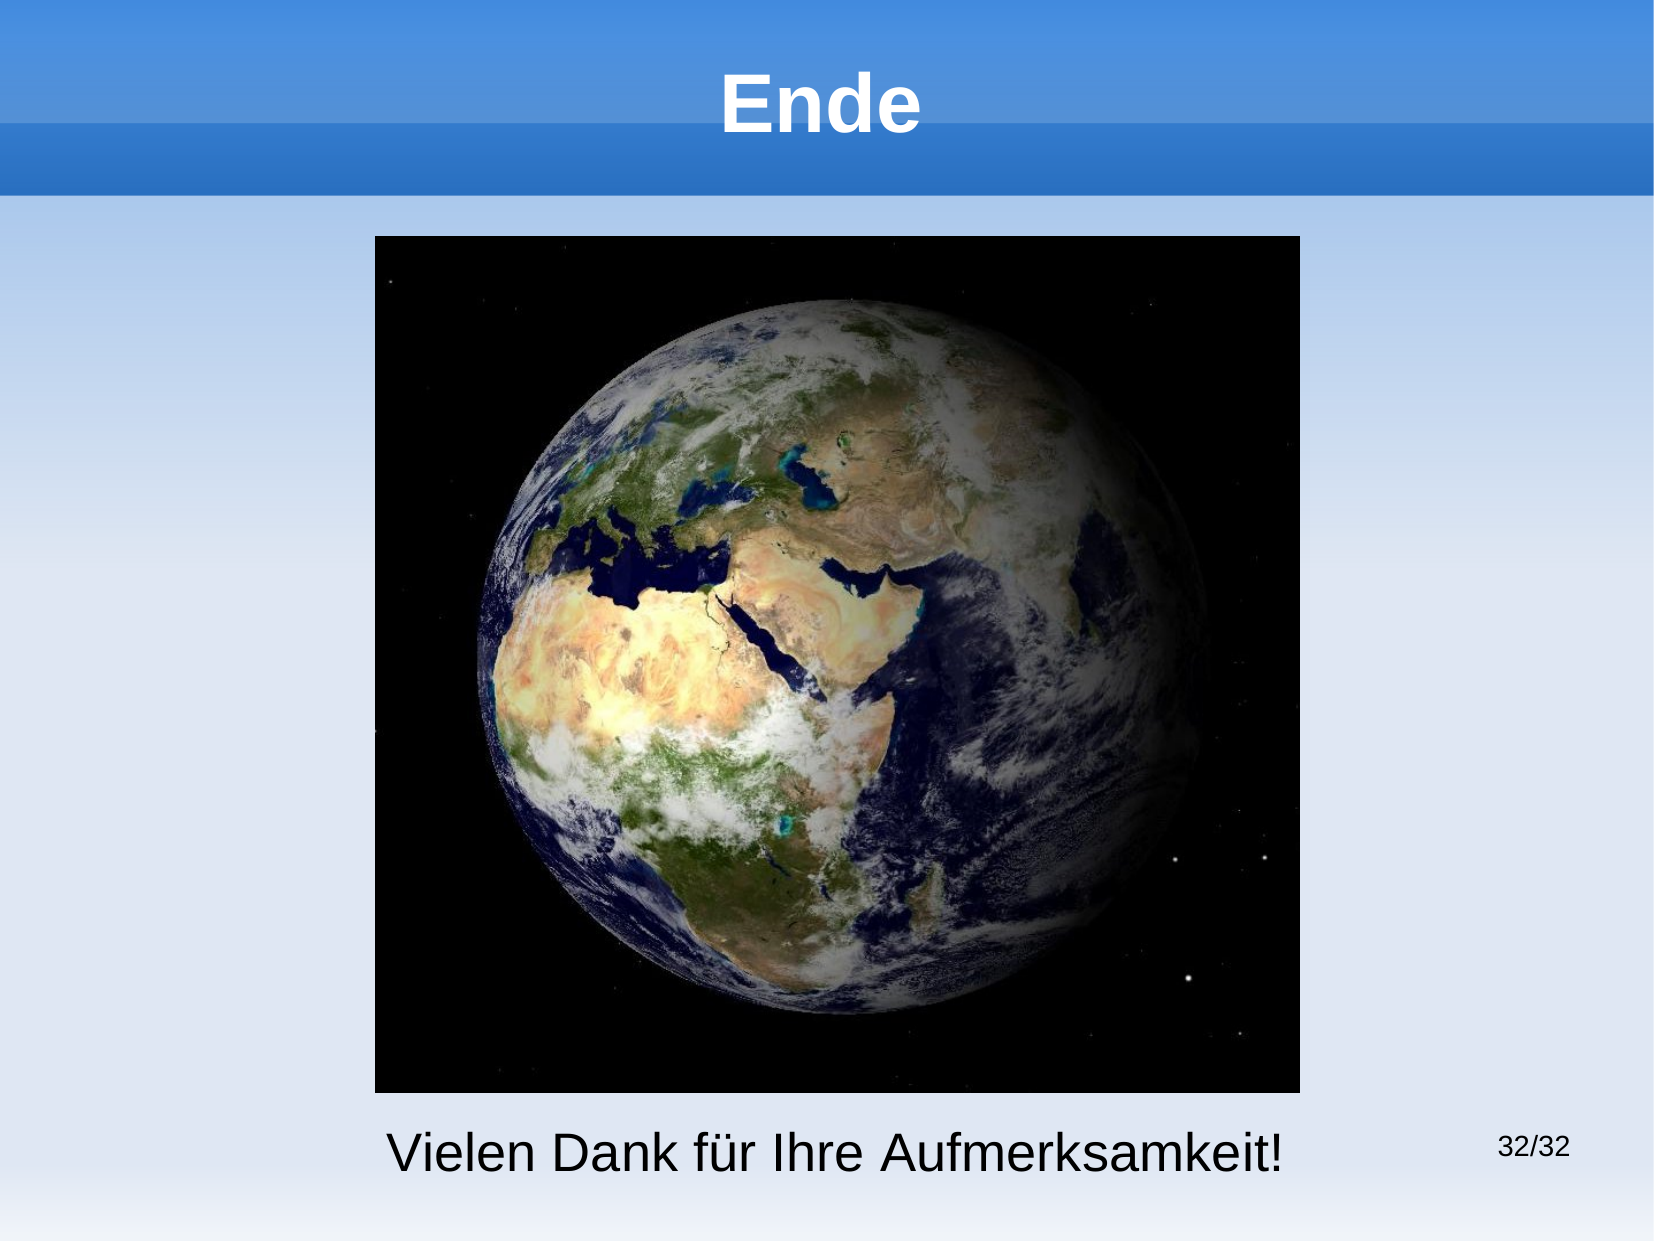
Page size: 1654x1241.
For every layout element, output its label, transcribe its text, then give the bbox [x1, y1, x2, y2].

list Vielen Dank für Ihre Aufmerksamkeit! [82, 1121, 1571, 1241]
title Ende [76, 7, 1565, 200]
picture [0, 0, 1654, 1241]
